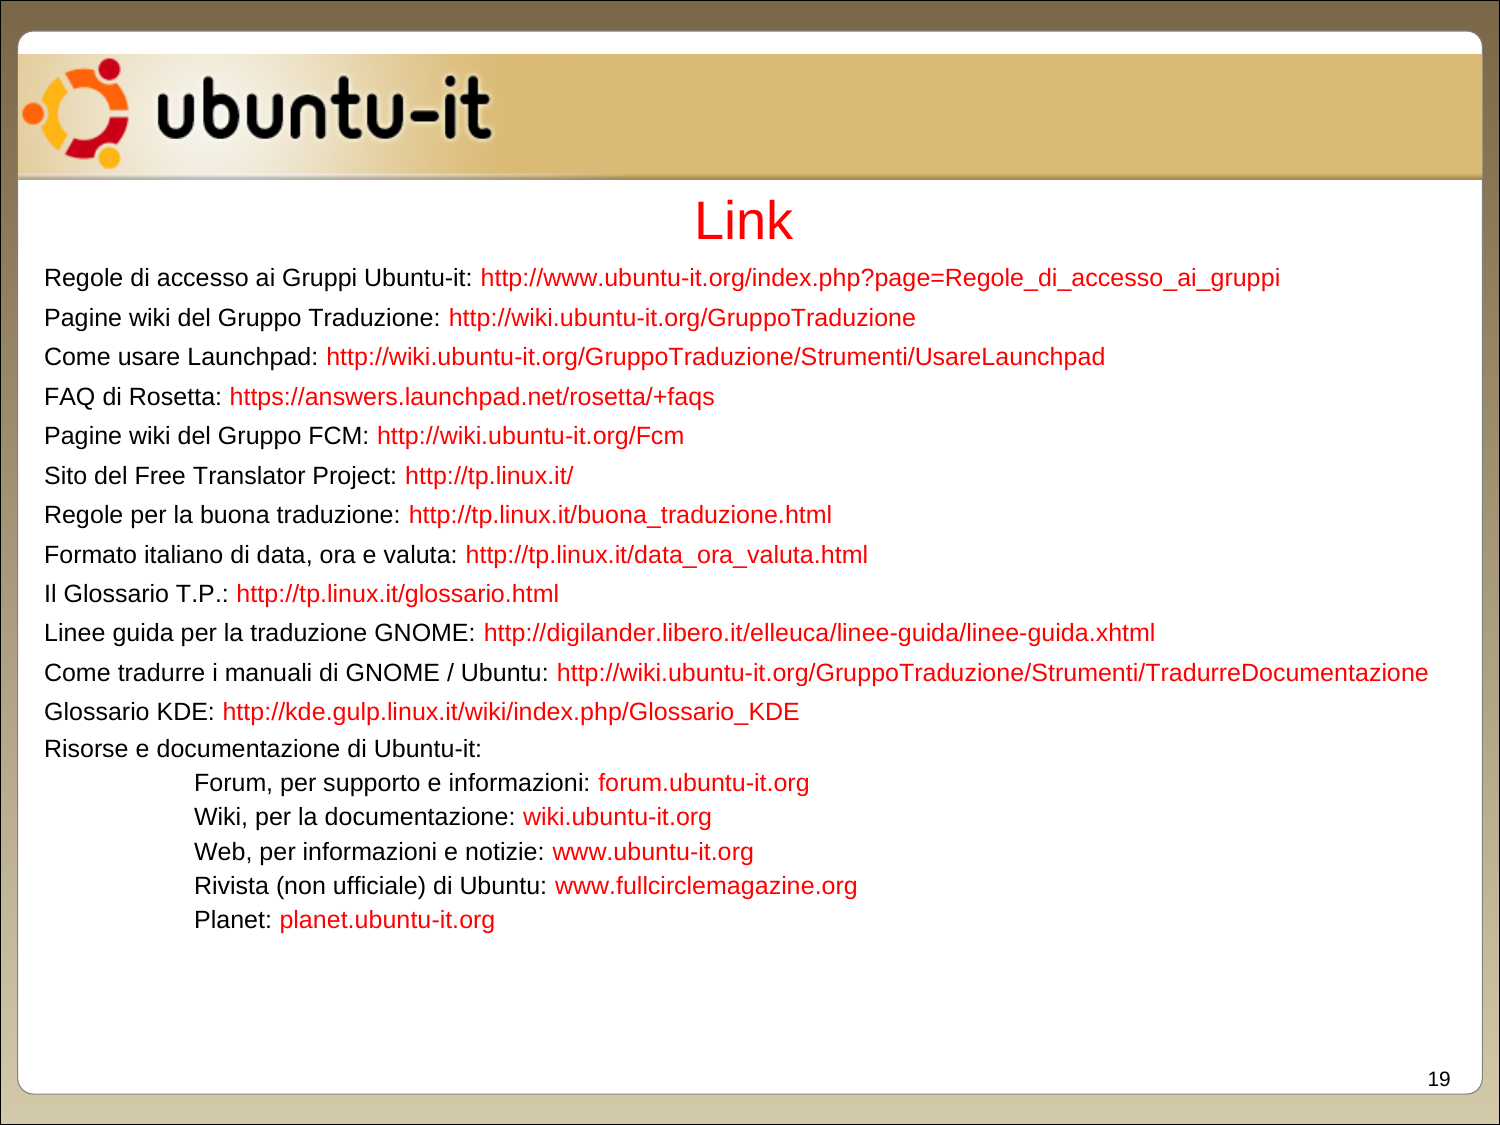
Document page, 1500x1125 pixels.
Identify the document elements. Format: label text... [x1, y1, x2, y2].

picture [18, 54, 1483, 180]
title Link [17, 178, 1471, 262]
list Regole di accesso ai Gruppi Ubuntu-it: http://www.ubuntu-it.org/index.php?page=Regole_di_accesso_ai_gruppi Pagine wiki del Gruppo Traduzione: http://wiki.ubuntu-it.org/GruppoTraduzione Come usare Launchpad: http://wiki.ubuntu-it.org/GruppoTraduzione/Strumenti/UsareLaunchpad FAQ di Rosetta: https://answers.launchpad.net/rosetta/+faqs Pagine wiki del Gruppo FCM: http://wiki.ubuntu-it.org/Fcm Sito del Free Translator Project: http://tp.linux.it/ Regole per la buona traduzione: http://tp.linux.it/buona_traduzione.html Formato italiano di data, ora e valuta: http://tp.linux.it/data_ora_valuta.html Il Glossario T.P.: http://tp.linux.it/glossario.html Linee guida per la traduzione GNOME: http://digilander.libero.it/elleuca/linee-guida/linee-guida.xhtml Come tradurre i manuali di GNOME / Ubuntu: http://wiki.ubuntu-it.org/GruppoTraduzione/Strumenti/TradurreDocumentazione Glossario KDE: http://kde.gulp.linux.it/wiki/index.php/Glossario_KDE Risorse e documentazione di Ubuntu-it: Forum, per supporto e informazioni: forum.ubuntu-it.org Wiki, per la documentazione: wiki.ubuntu-it.org Web, per informazioni e notizie: www.ubuntu-it.org Rivista (non ufficiale) di Ubuntu: www.fullcirclemagazine.org Planet: planet.ubuntu-it.org [29, 255, 1471, 1083]
